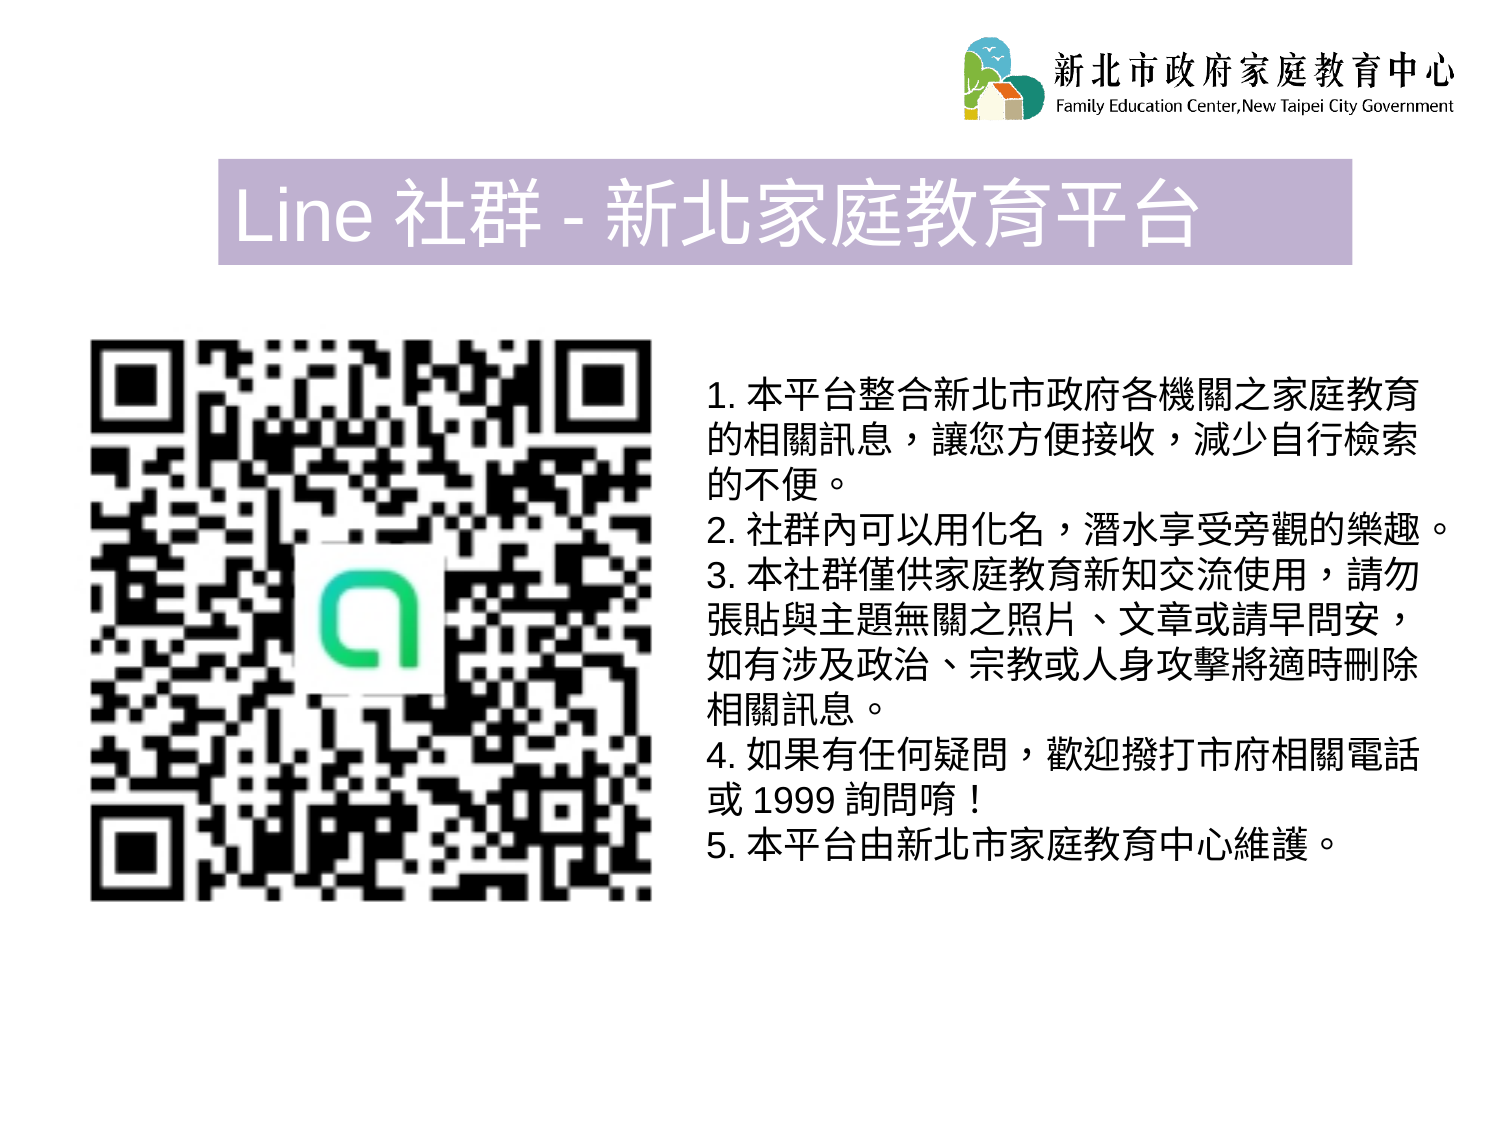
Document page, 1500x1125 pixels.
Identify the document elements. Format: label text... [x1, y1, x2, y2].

picture [53, 302, 691, 941]
text_box Line社群-新北家庭教育平台 [218, 158, 1353, 265]
text_box 1.本平台整合新北市政府各機關之家庭教育的相關訊息，讓您方便接收，減少自行檢索的不便。 2.社群內可以用化名，潛水享受旁觀的樂趣。 3.本社群僅供家庭教育新知交流使用，請勿張貼與主題無關之照片、文章或請早問安，如有涉及政治、宗教或人身攻擊將適時刪除相關訊息。 4.如果有任何疑問，歡迎撥打市府相關電話或1999詢問唷！ 5.本平台由新北市家庭教育中心維護。 [691, 364, 1441, 874]
